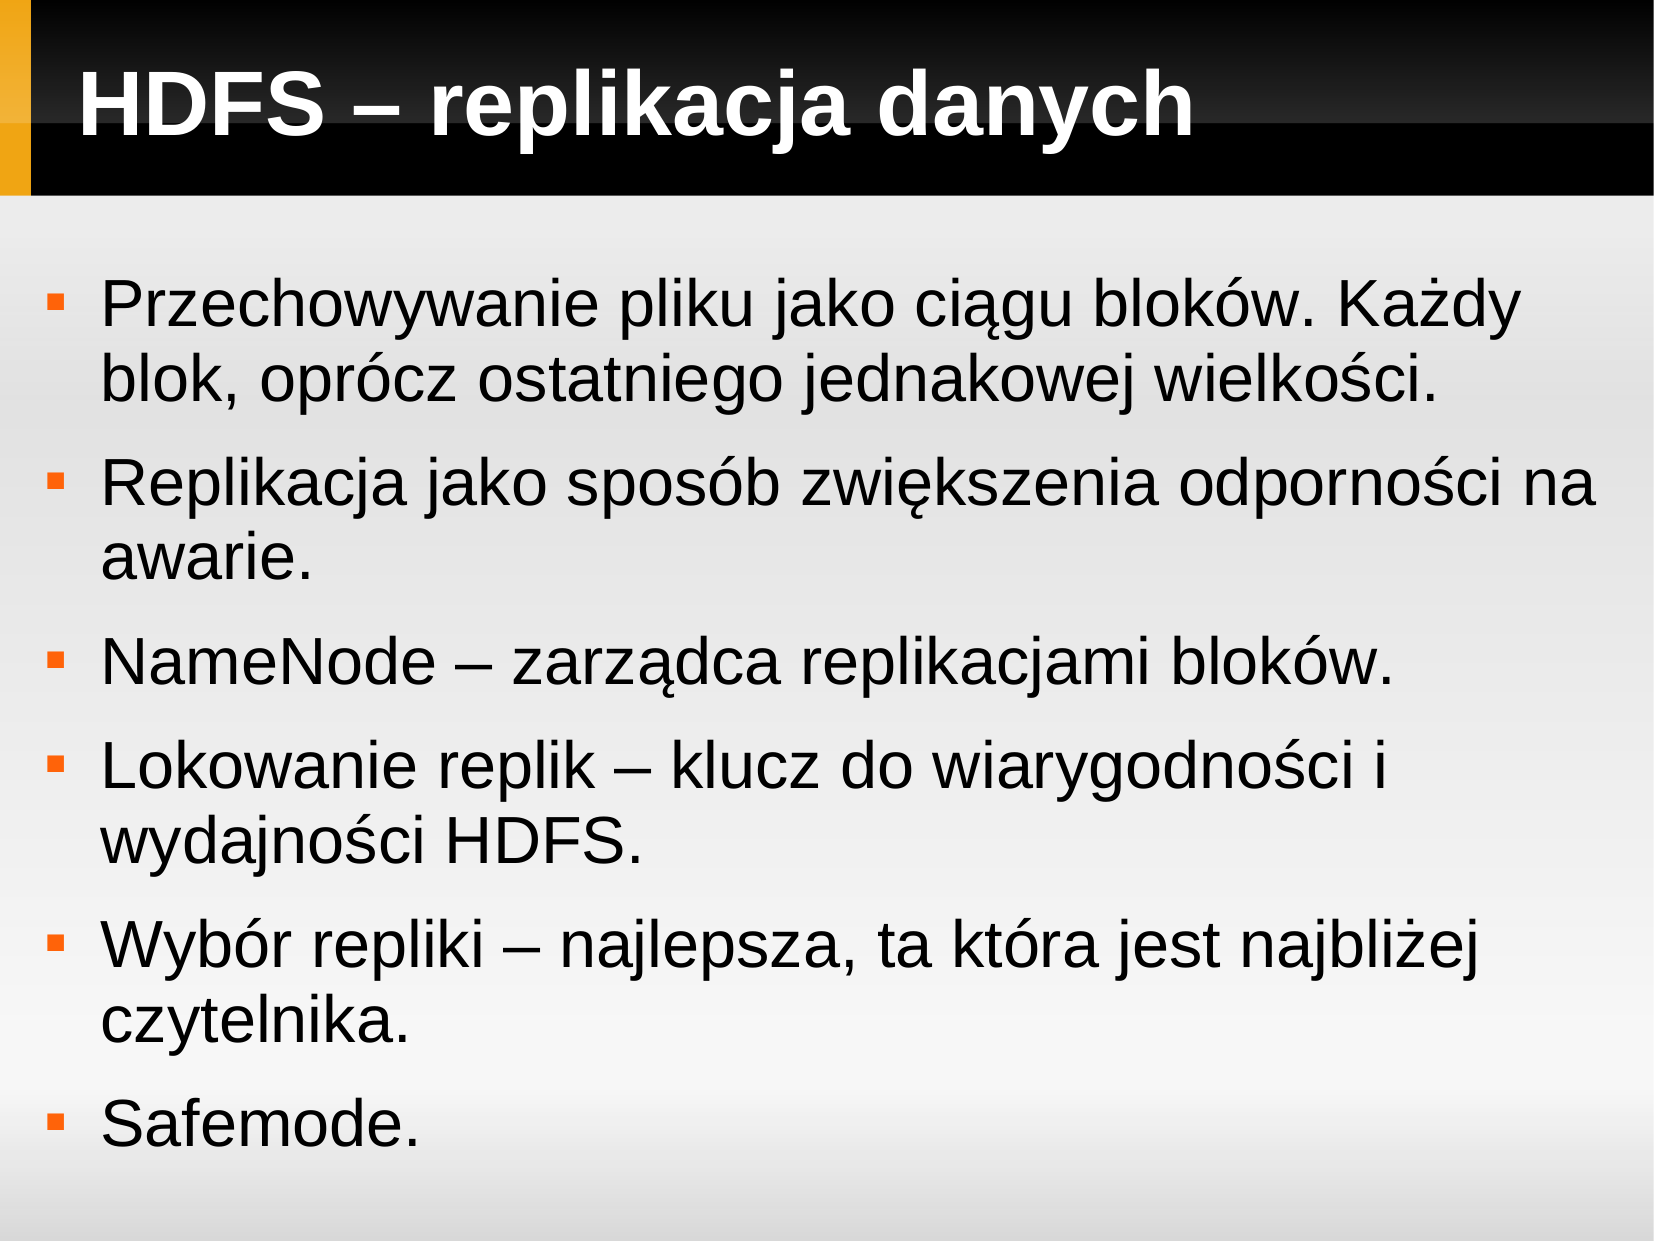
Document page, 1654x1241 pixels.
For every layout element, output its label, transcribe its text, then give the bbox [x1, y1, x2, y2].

list Przechowywanie pliku jako ciągu bloków. Każdy blok, oprócz ostatniego jednakowej wielkości. Replikacja jako sposób zwiększenia odporności na awarie. NameNode – zarządca replikacjami bloków. Lokowanie replik – klucz do wiarygodności i wydajności HDFS. Wybór repliki – najlepsza, ta która jest najbliżej czytelnika. Safemode. [29, 265, 1625, 1241]
picture [0, 0, 1654, 1241]
title [76, 1, 1565, 207]
title HDFS – replikacja danych [77, 7, 1566, 200]
